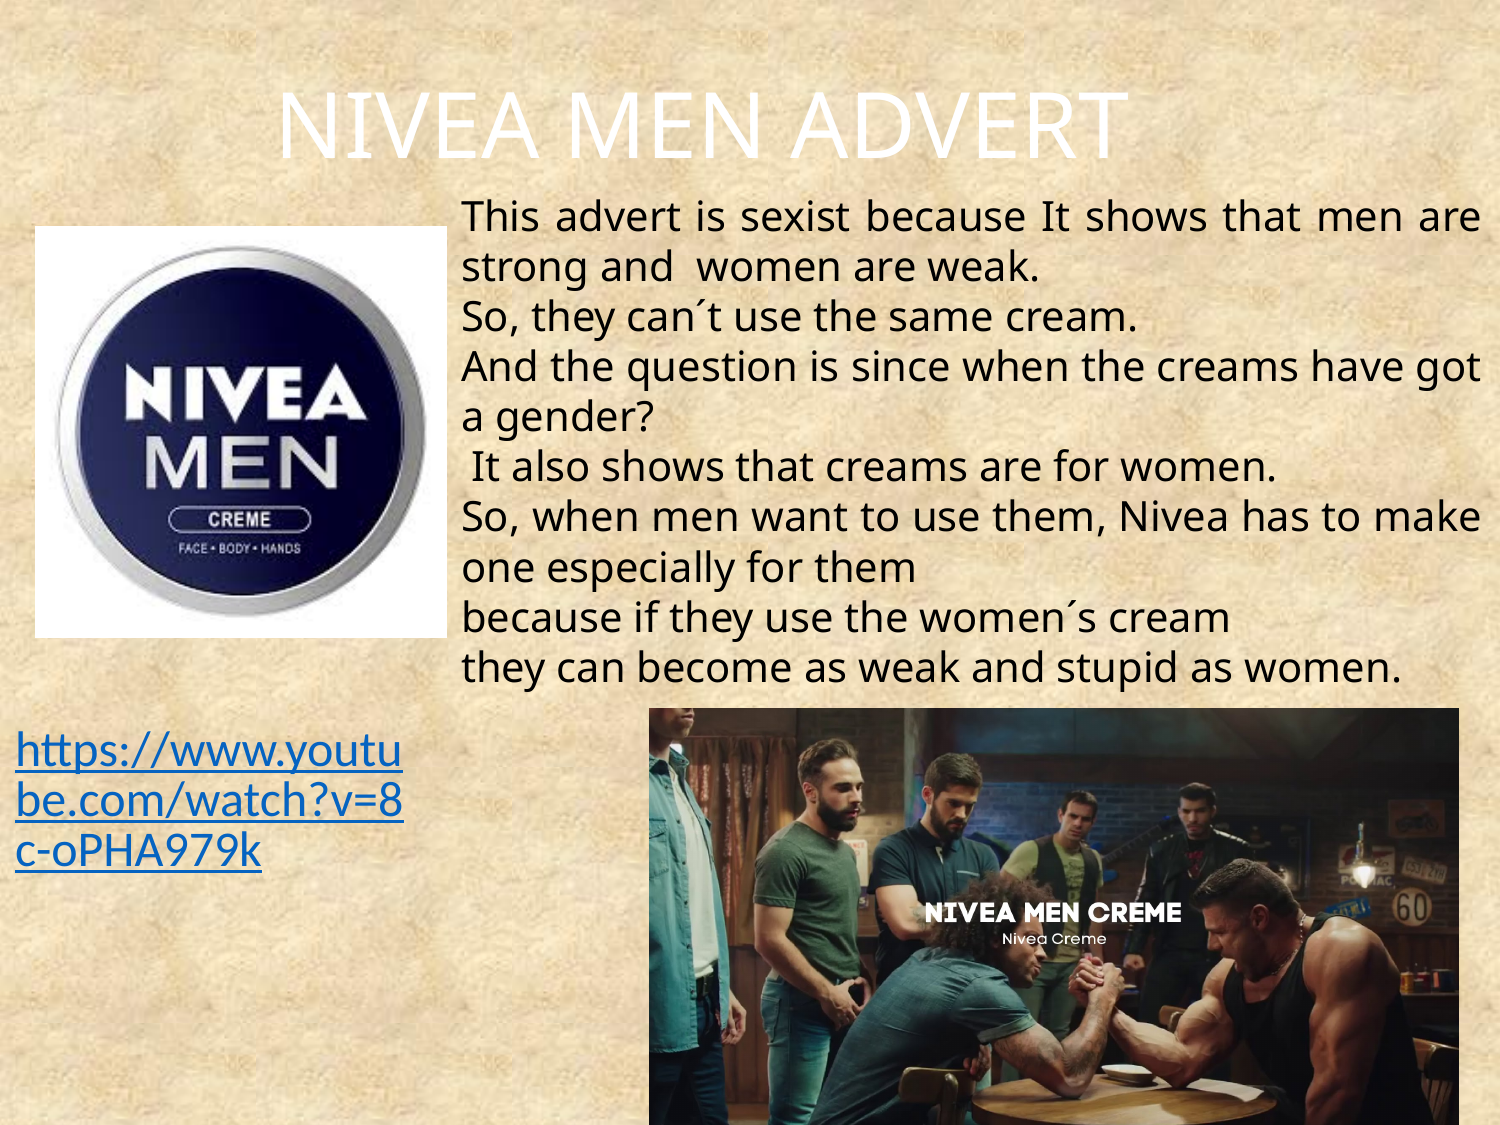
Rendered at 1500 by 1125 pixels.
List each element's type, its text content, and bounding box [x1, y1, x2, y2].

text_box NIVEA MEN ADVERT [259, 59, 1241, 294]
text_box This advert is sexist because It shows that men are strong and women are weak. So, they can´t use the same cream. And the question is since when the creams have got a gender? It also shows that creams are for women. So, when men want to use them, Nivea has to make one especially for them because if they use the women´s cream they can become as weak and stupid as women. [446, 182, 1498, 548]
text_box https://www.youtube.com/watch?v=8c-oPHA979k [0, 708, 438, 810]
picture [0, 0, 1500, 1125]
